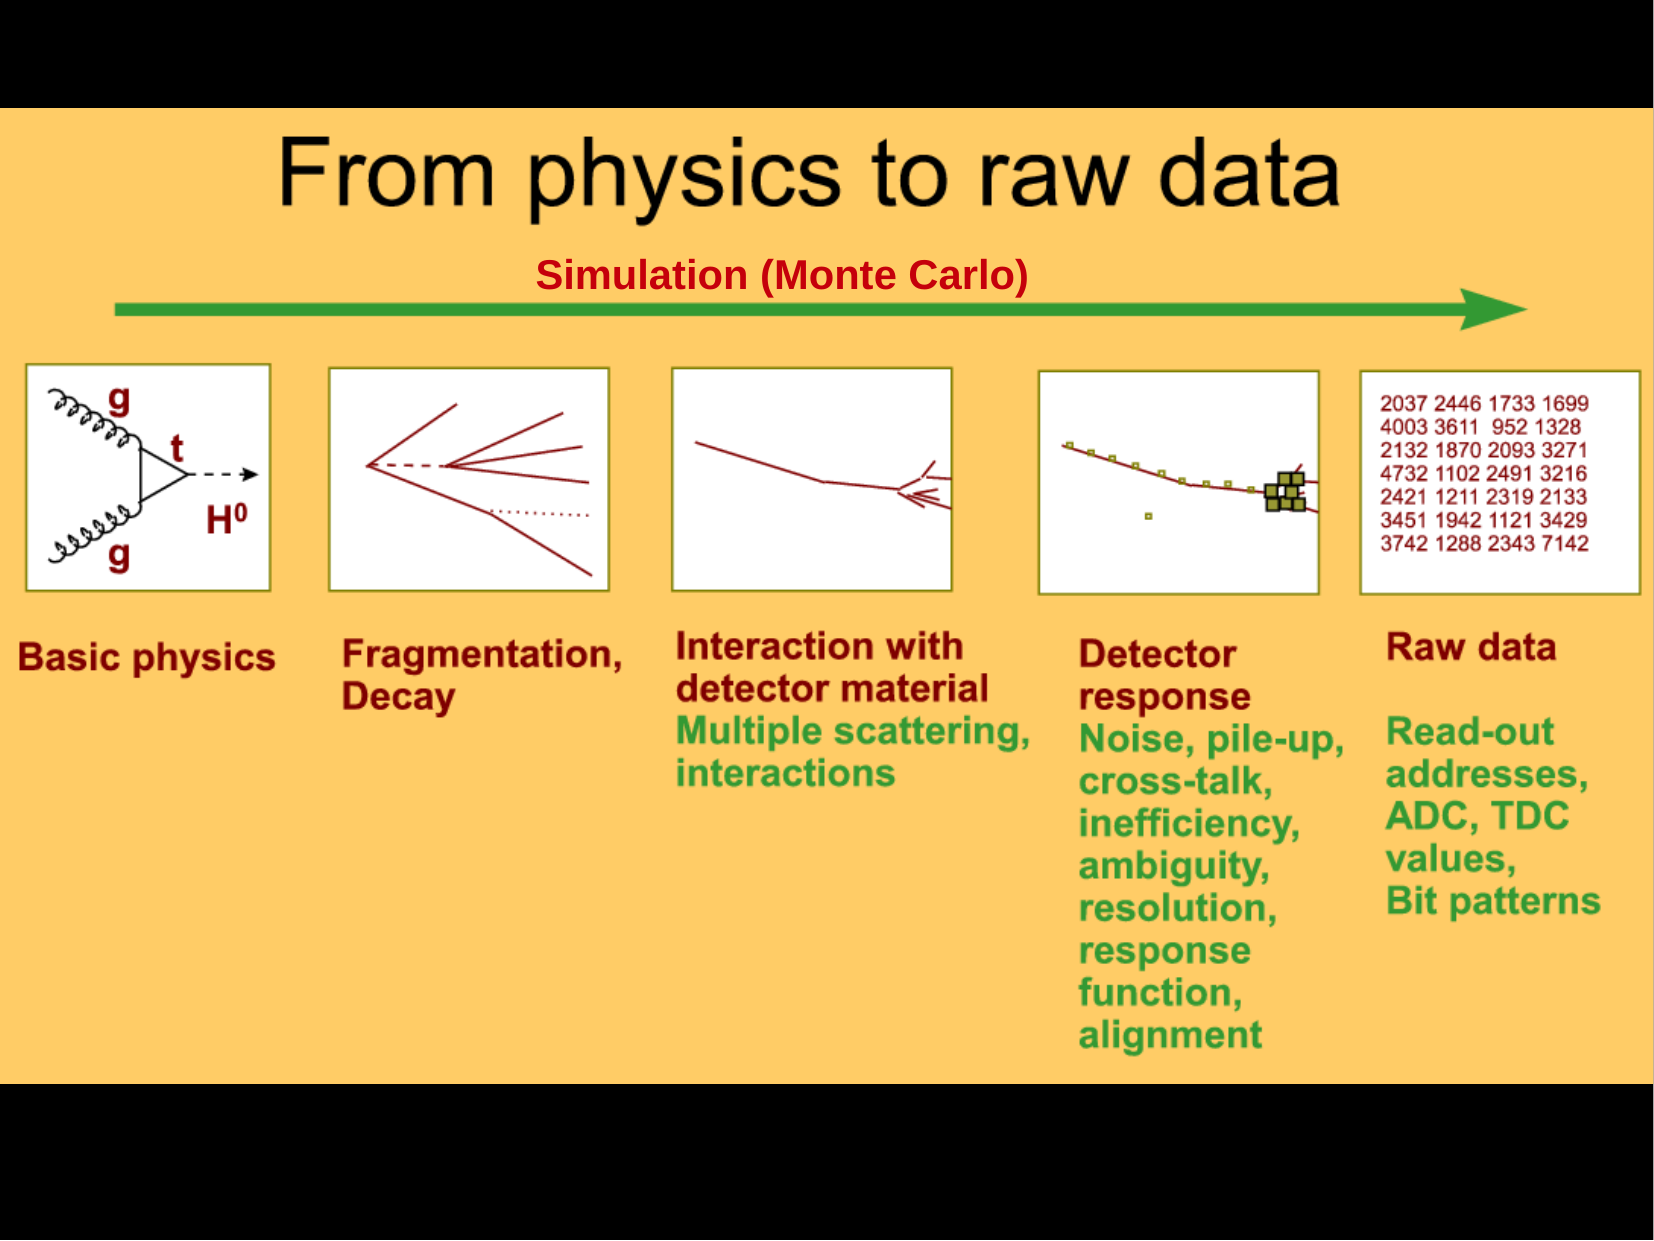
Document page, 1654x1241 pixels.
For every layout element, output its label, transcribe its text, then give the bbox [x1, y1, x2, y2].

picture [0, 108, 1654, 1084]
text_box Simulation (Monte Carlo) [520, 244, 1045, 308]
